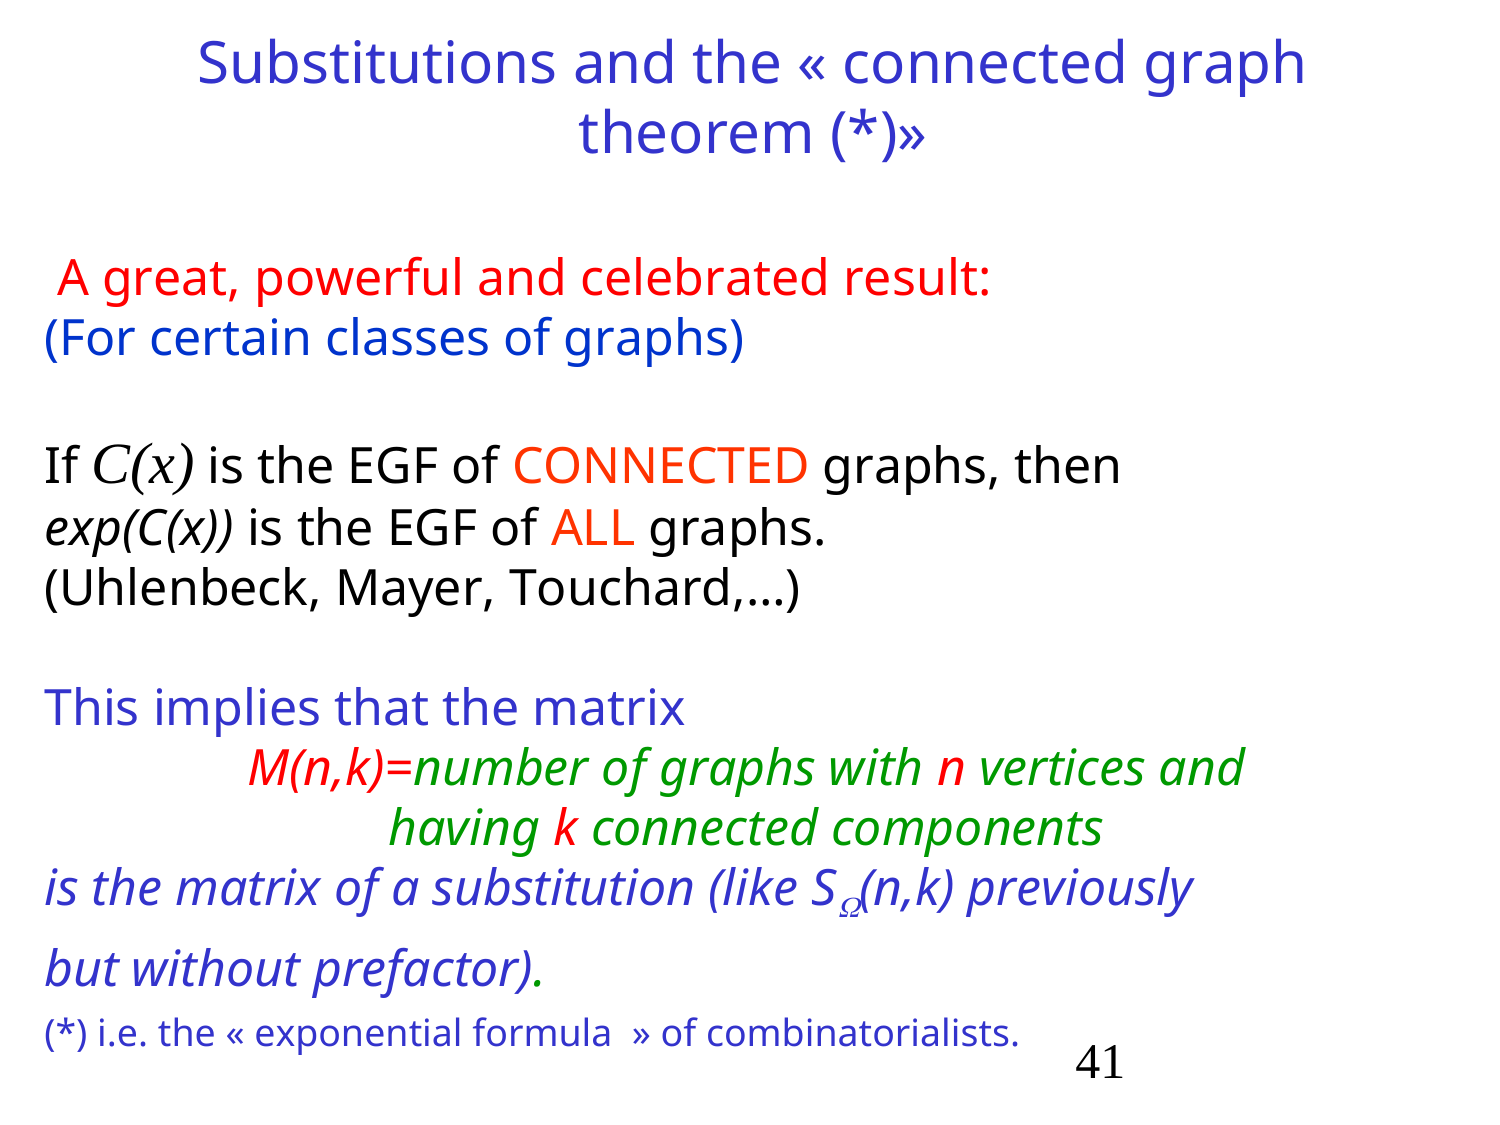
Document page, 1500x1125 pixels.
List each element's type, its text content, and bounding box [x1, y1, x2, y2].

text_box Substitutions and the « connected graph theorem (*)» A great, powerful and celebrated result: (For certain classes of graphs) If C(x) is the EGF of CONNECTED graphs, then exp(C(x)) is the EGF of ALL graphs. (Uhlenbeck, Mayer, Touchard,…) This implies that the matrix M(n,k)=number of graphs with n vertices and having k connected components is the matrix of a substitution (like S(n,k) previously but without prefactor). (*) i.e. the « exponential formula » of combinatorialists. [29, 17, 1477, 1062]
